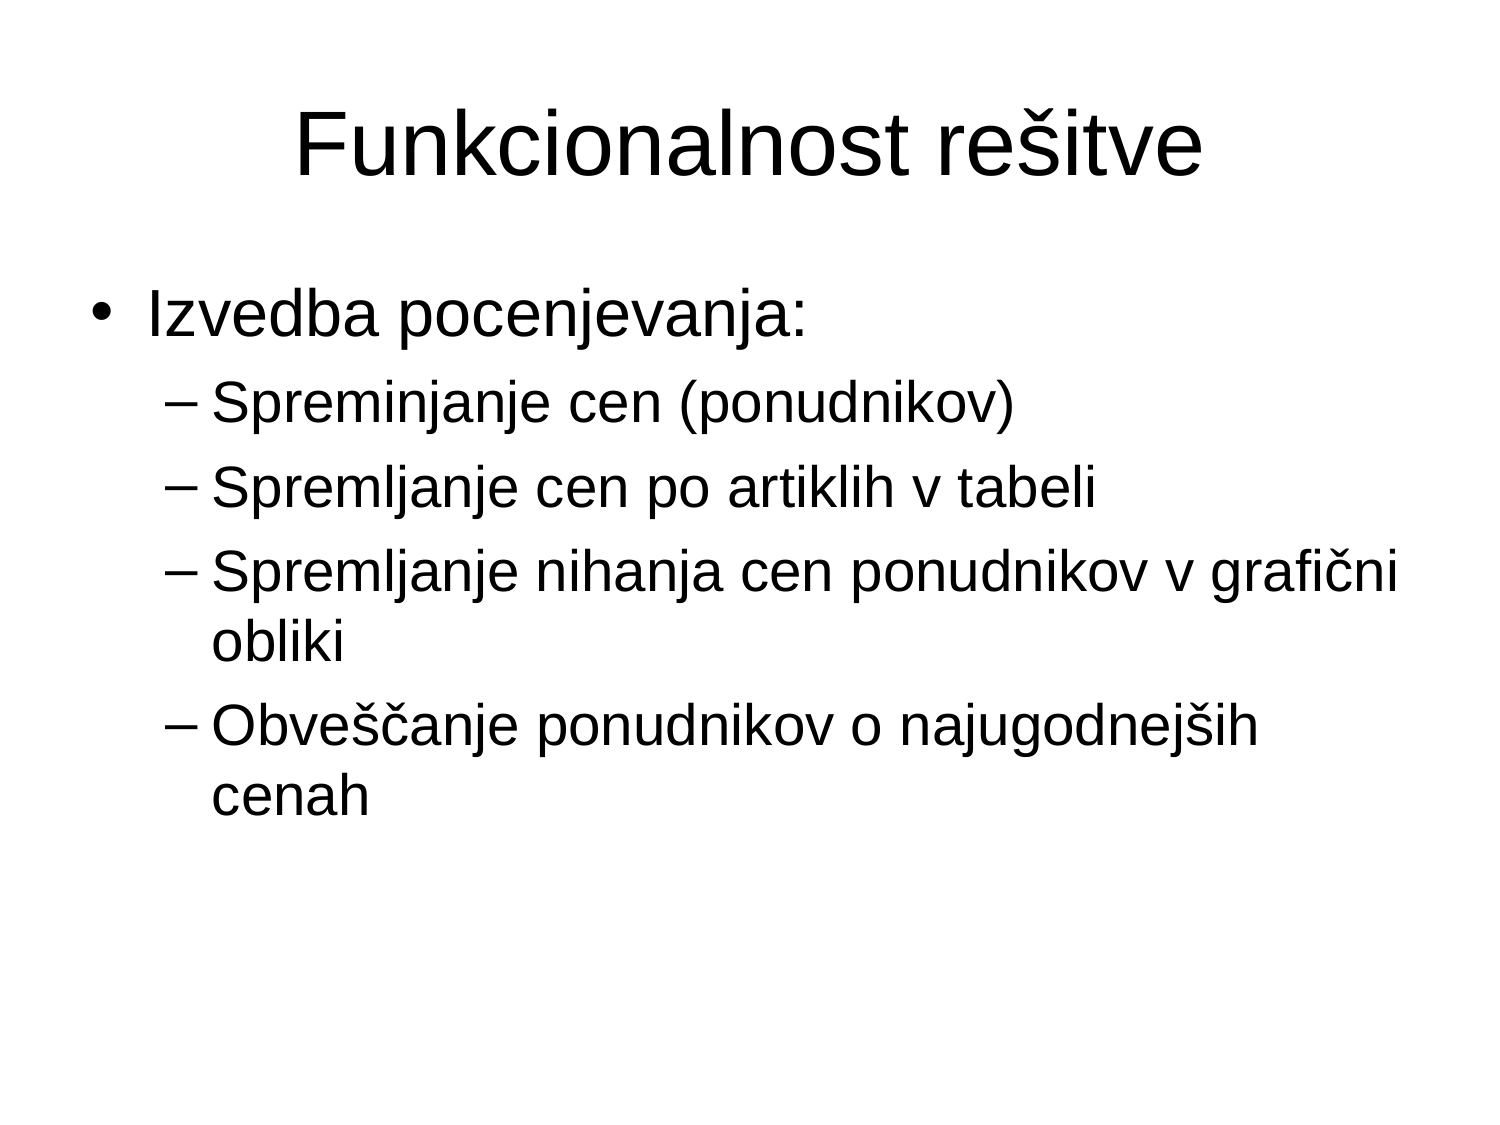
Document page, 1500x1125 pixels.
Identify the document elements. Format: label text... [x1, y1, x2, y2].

title Funkcionalnost rešitve [75, 45, 1426, 233]
list Izvedba pocenjevanja: Spreminjanje cen (ponudnikov) Spremljanje cen po artiklih v tabeli Spremljanje nihanja cen ponudnikov v grafični obliki Obveščanje ponudnikov o najugodnejših cenah [75, 262, 1426, 1006]
